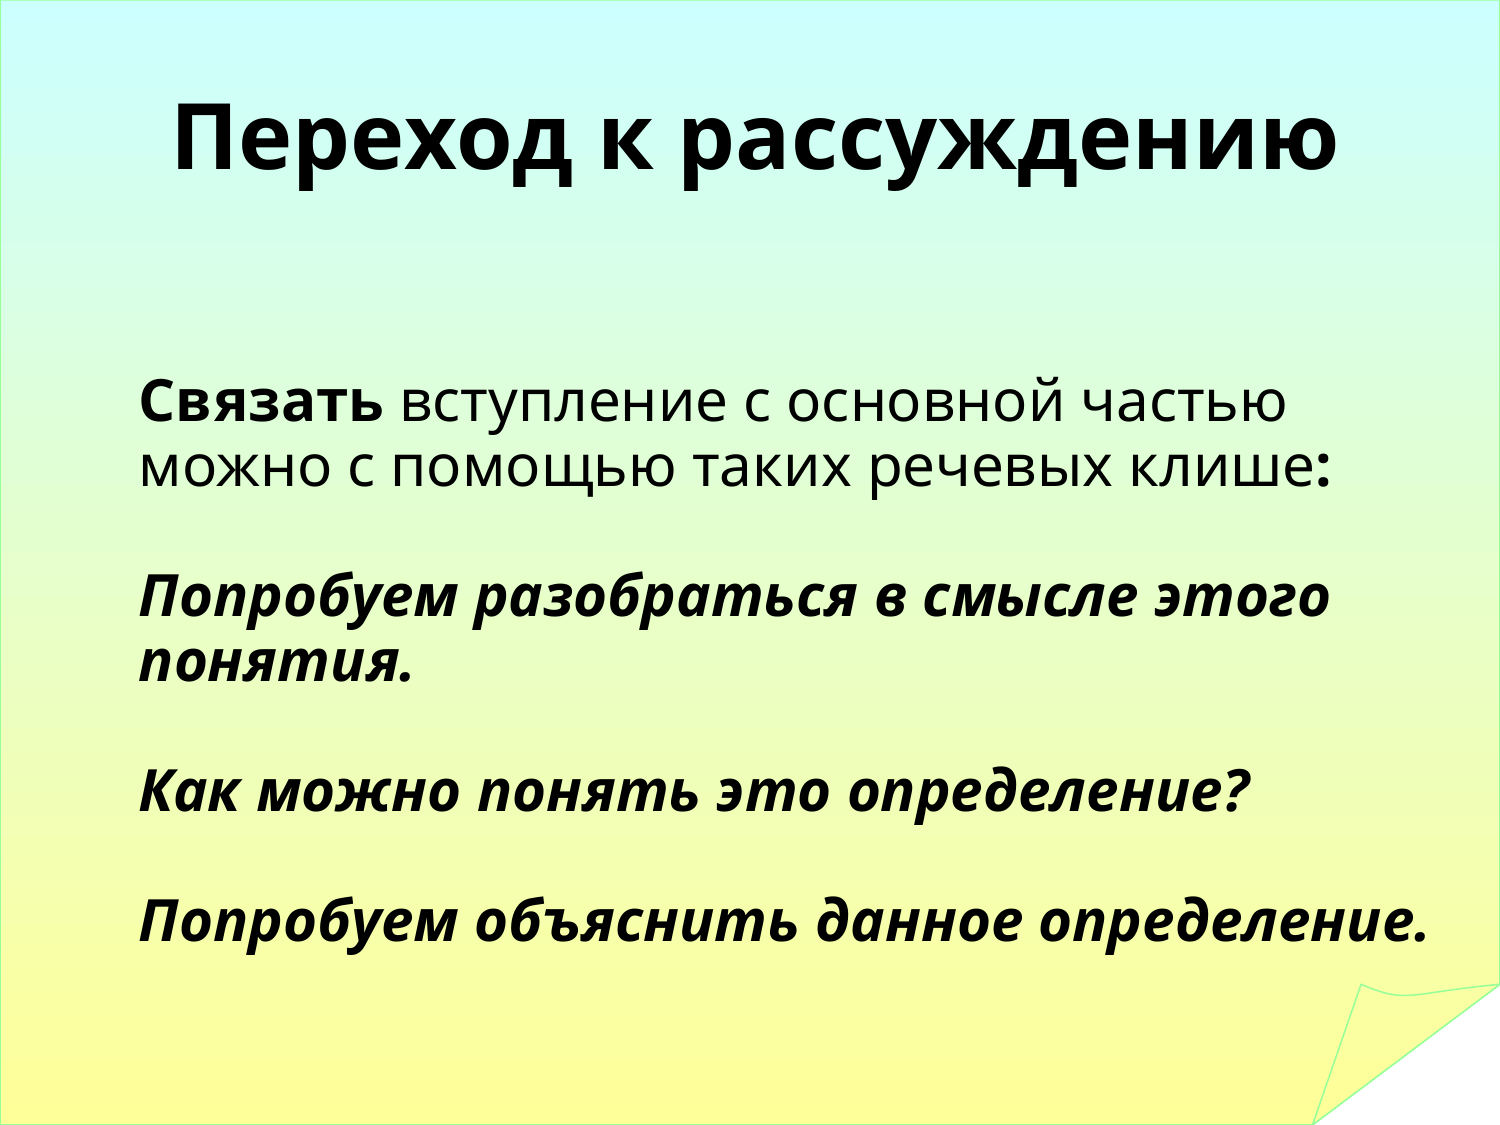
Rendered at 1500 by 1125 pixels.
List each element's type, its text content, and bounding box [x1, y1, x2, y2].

text_box Связать вступление с основной частью можно с помощью таких речевых клише: Попробуем разобраться в смысле этого понятия. Как можно понять это определение? Попробуем объяснить данное определение. [123, 361, 1472, 963]
text_box Переход к рассуждению [46, 70, 1465, 196]
text_box [0, 0, 1500, 1125]
